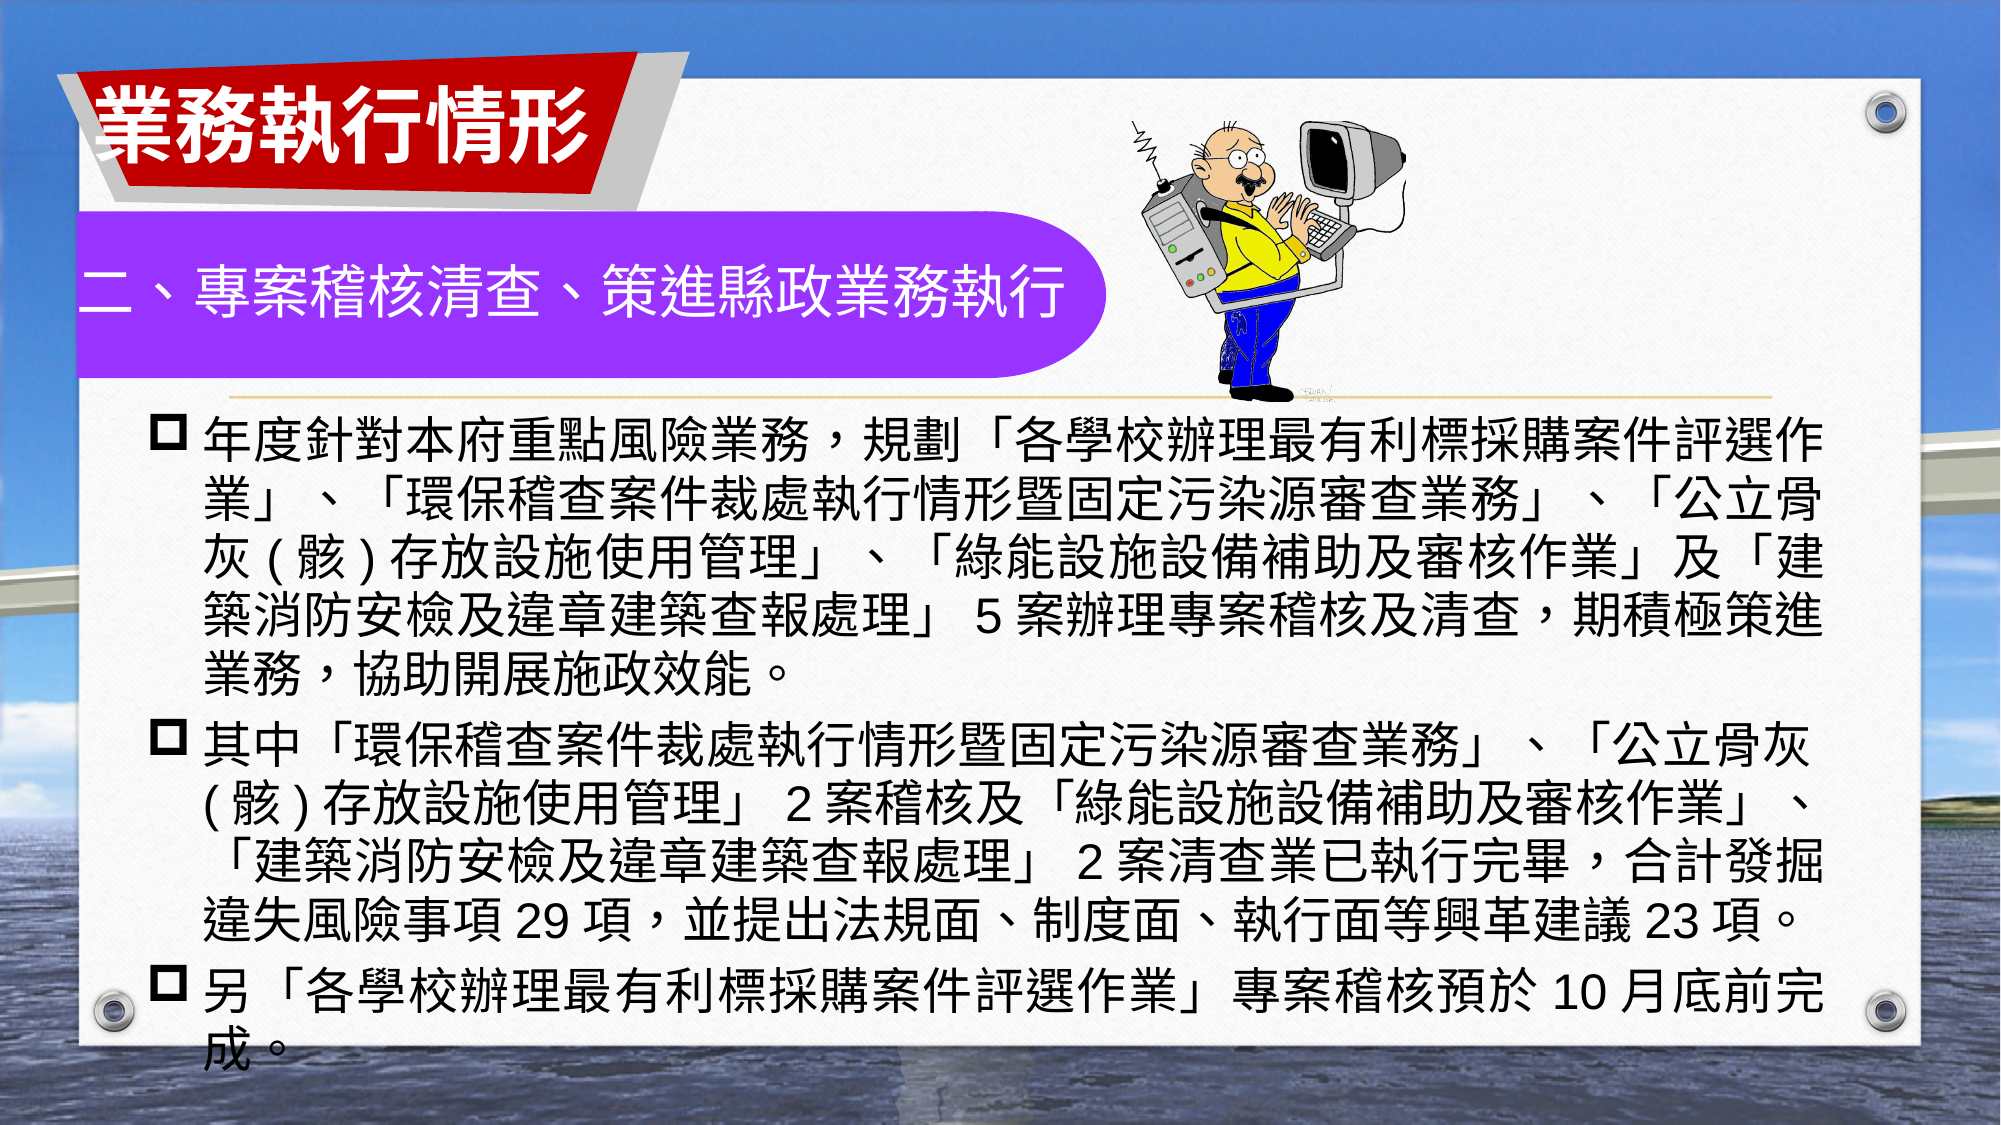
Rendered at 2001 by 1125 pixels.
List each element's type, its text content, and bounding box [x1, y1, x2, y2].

picture [0, 0, 2001, 1125]
text_box 業務執行情形 [99, 122, 128, 130]
text_box 業務執行情形 [76, 51, 638, 194]
text_box 年度針對本府重點風險業務，規劃「各學校辦理最有利標採購案件評選作業」、「環保稽查案件裁處執行情形暨固定污染源審查業務」、「公立骨灰(骸)存放設施使用管理」、「綠能設施設備補助及審核作業」及「建築消防安檢及違章建築查報處理」5案辦理專案稽核及清查，期積極策進業務，協助開展施政效能。 其中「環保稽查案件裁處執行情形暨固定污染源審查業務」、「公立骨灰(骸)存放設施使用管理」2案稽核及「綠能設施設備補助及審核作業」、「建築消防安檢及違章建築查報處理」2案清查業已執行完畢，合計發掘違失風險事項29項，並提出法規面、制度面、執行面等興革建議23項。 另「各學校辦理最有利標採購案件評選作業」專案稽核預於10月底前完成。 [131, 403, 1840, 1085]
text_box 二、專案稽核清查、策進縣政業務執行 [76, 236, 1067, 345]
text_box 業務執行情形 [122, 107, 144, 114]
text_box [56, 51, 1107, 379]
